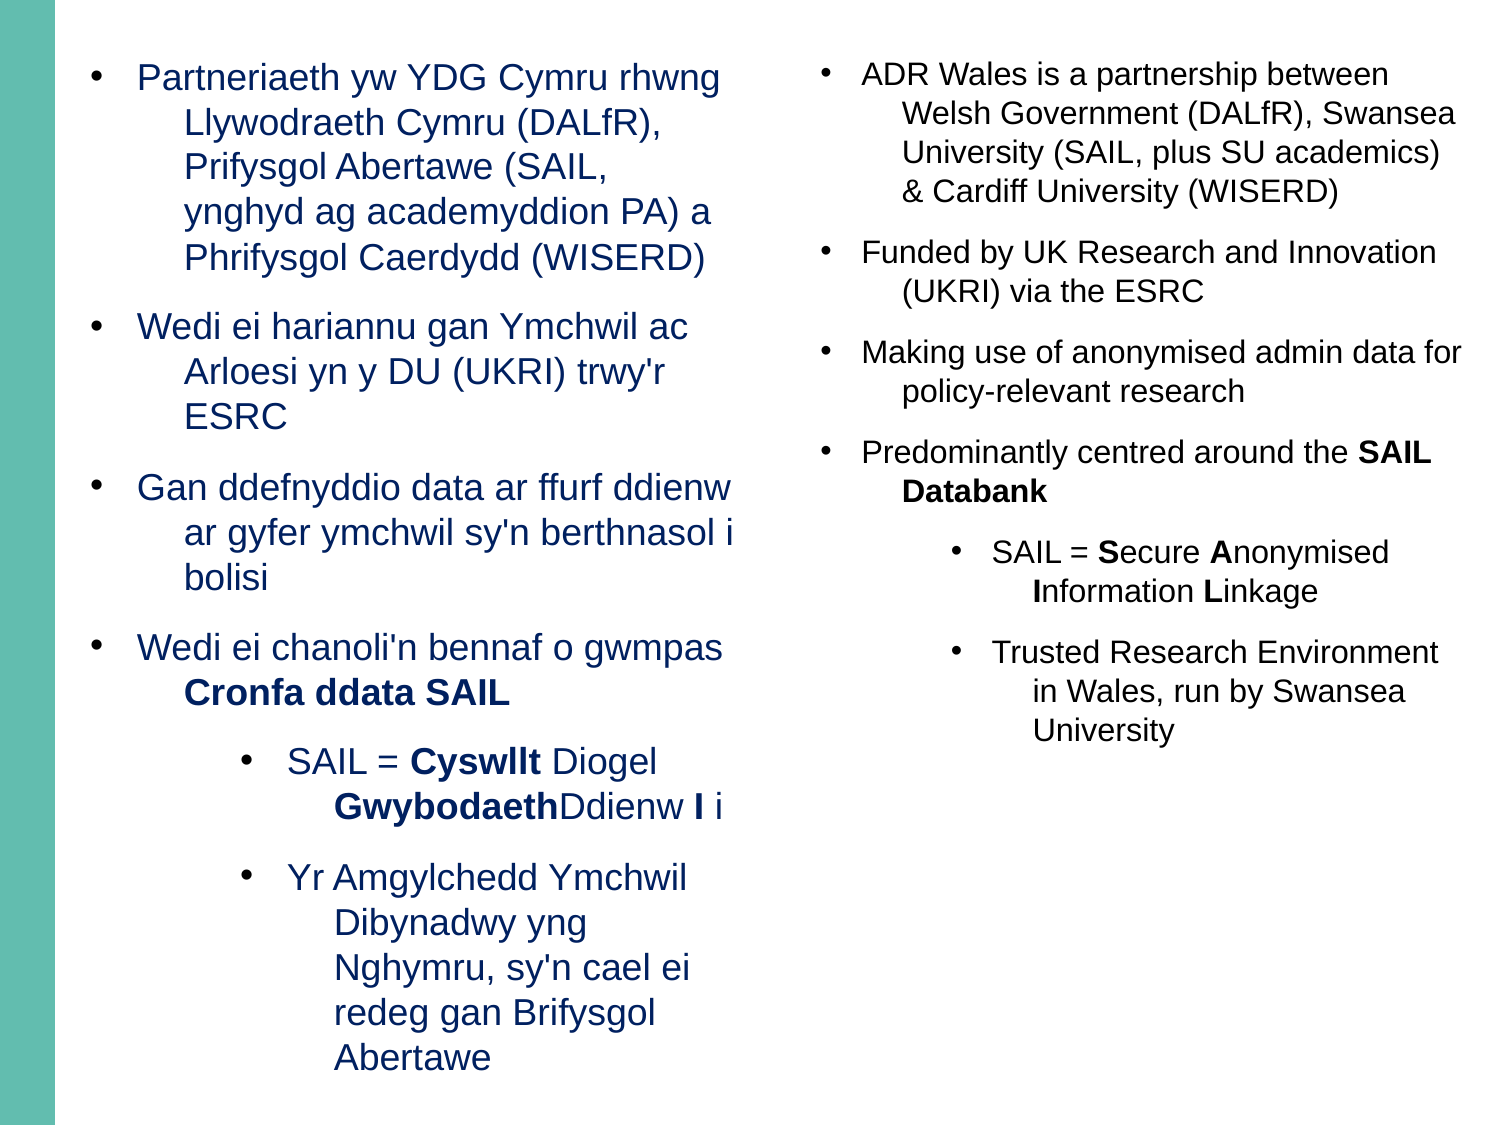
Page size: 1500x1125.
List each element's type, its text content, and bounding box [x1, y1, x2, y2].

list ADR Wales is a partnership between Welsh Government (DALfR), Swansea University (SAIL, plus SU academics) & Cardiff University (WISERD) Funded by UK Research and Innovation (UKRI) via the ESRC Making use of anonymised admin data for policy-relevant research Predominantly centred around the SAIL Databank SAIL = Secure Anonymised Information Linkage Trusted Research Environment in Wales, run by Swansea University [805, 45, 1481, 801]
text_box Partneriaeth yw YDG Cymru rhwng Llywodraeth Cymru (DALfR), Prifysgol Abertawe (SAIL, ynghyd ag academyddion PA) a Phrifysgol Caerdydd (WISERD) Wedi ei hariannu gan Ymchwil ac Arloesi yn y DU (UKRI) trwy'r ESRC Gan ddefnyddio data ar ffurf ddienw ar gyfer ymchwil sy'n berthnasol i bolisi Wedi ei chanoli'n bennaf o gwmpas Cronfa ddata SAIL SAIL = Cyswllt Diogel GwybodaethDdienw I i Yr Amgylchedd Ymchwil Dibynadwy yng Nghymru, sy'n cael ei redeg gan Brifysgol Abertawe [75, 45, 751, 801]
